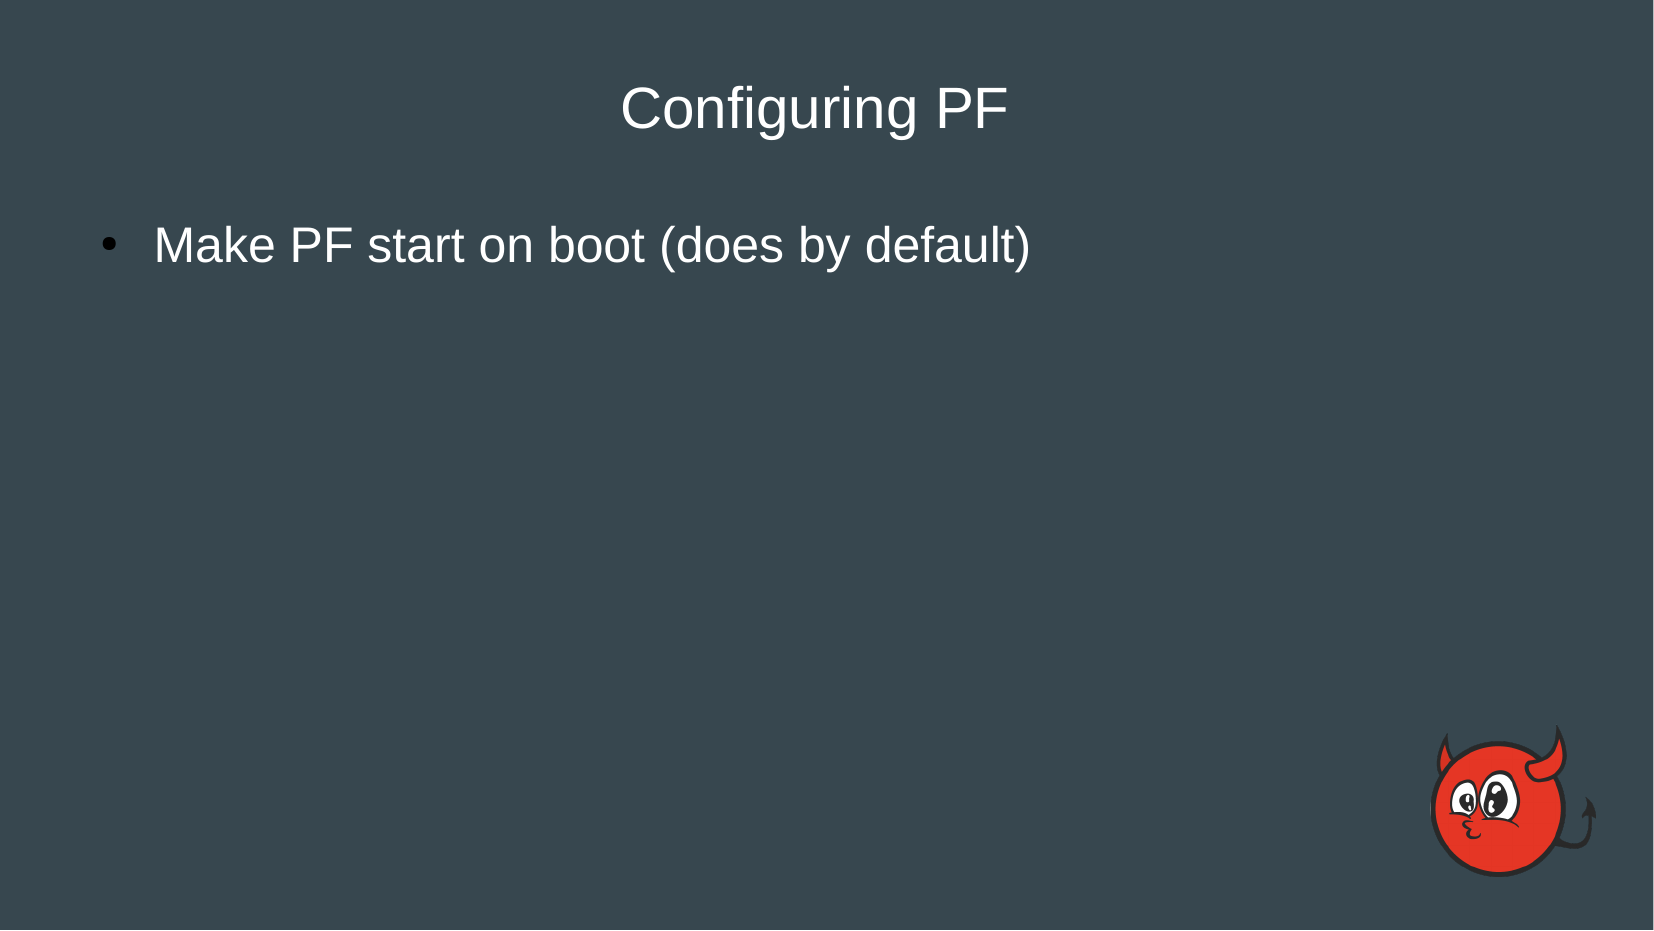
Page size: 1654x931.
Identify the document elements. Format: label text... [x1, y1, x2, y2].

title Configuring PF [105, 30, 1525, 186]
picture [1427, 717, 1598, 888]
list Make PF start on boot (does by default) [82, 217, 1571, 757]
